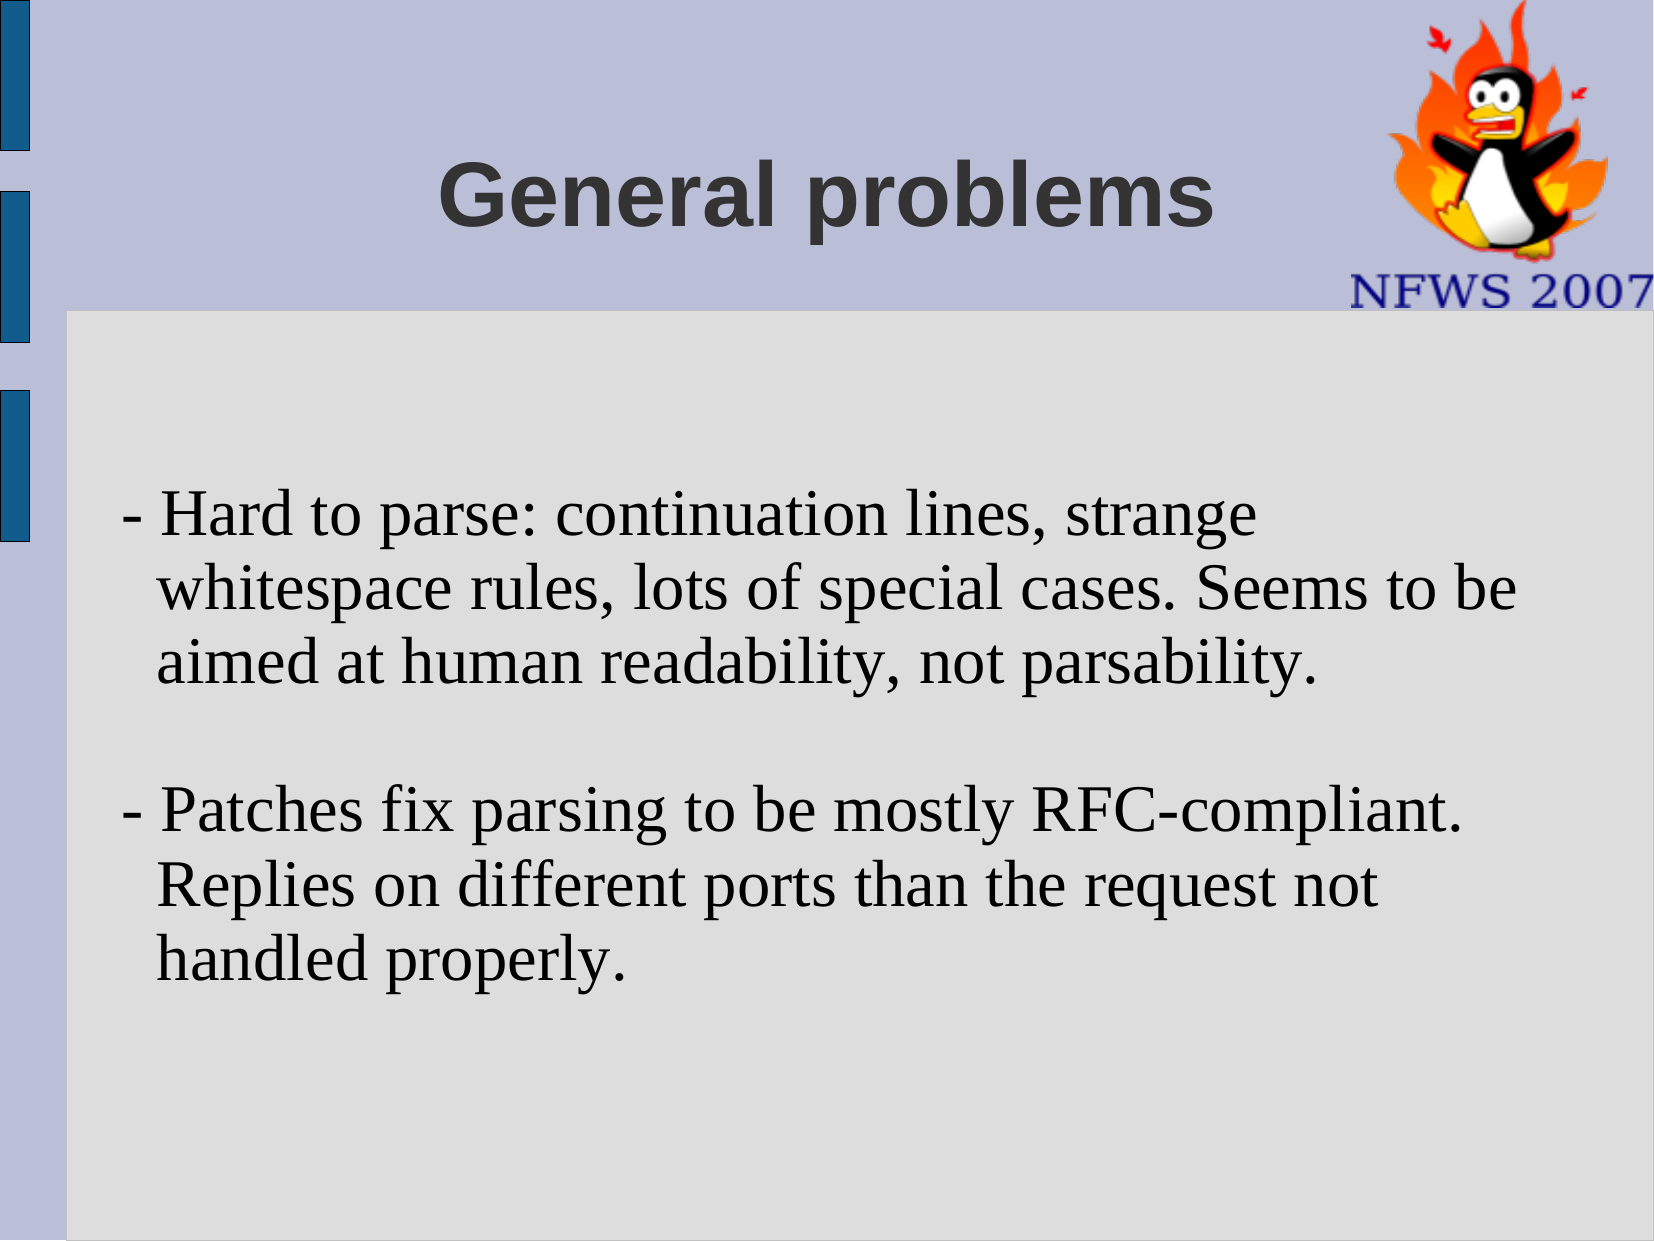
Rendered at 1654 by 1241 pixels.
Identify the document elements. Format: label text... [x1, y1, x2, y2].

picture [1351, 0, 1654, 308]
subtitle - Hard to parse: continuation lines, strange whitespace rules, lots of special cases. Seems to be aimed at human readability, not parsability. - Patches fix parsing to be mostly RFC-compliant. Replies on different ports than the request not handled properly. [121, 352, 1534, 1119]
title General problems [121, 98, 1351, 291]
